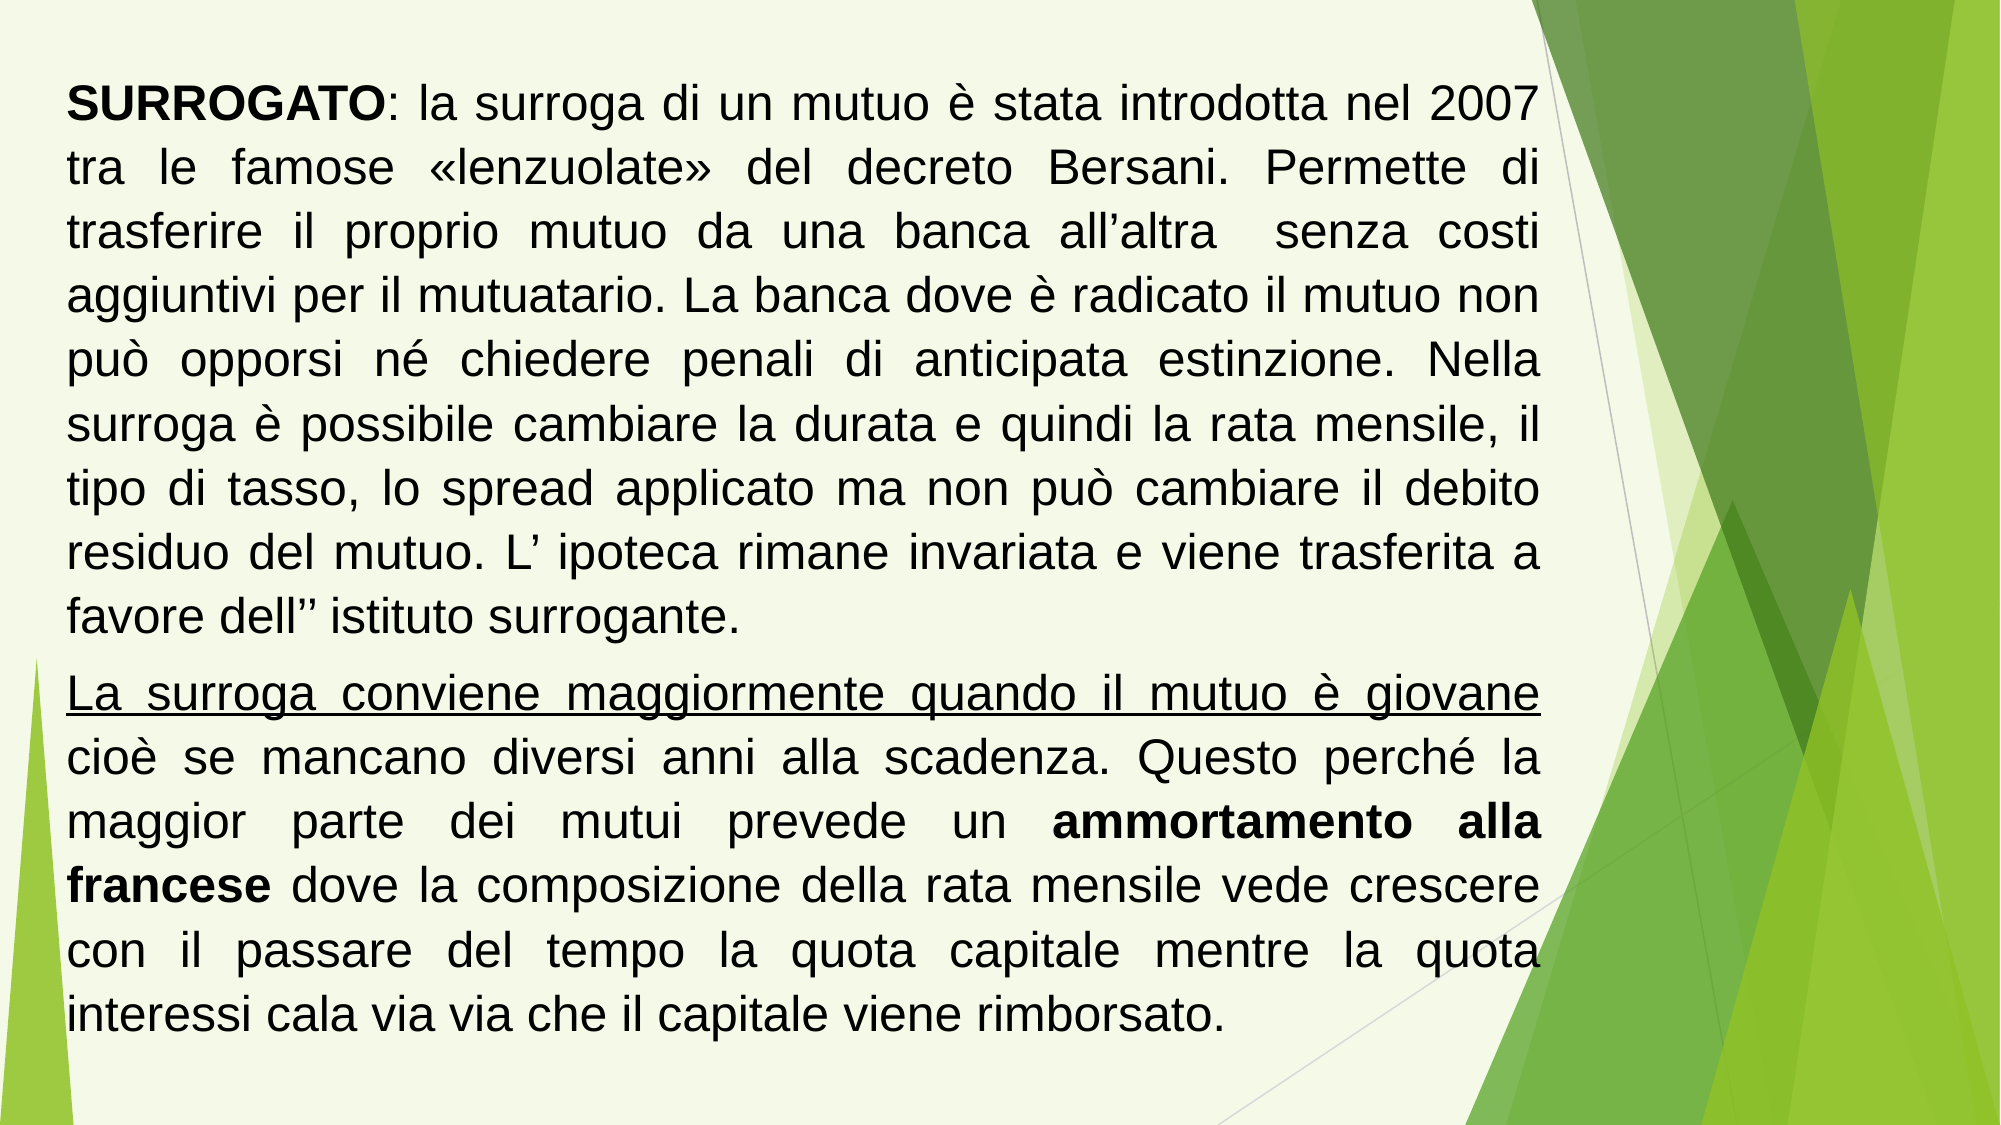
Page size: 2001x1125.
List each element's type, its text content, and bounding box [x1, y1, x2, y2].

text_box SURROGATO: la surroga di un mutuo è stata introdotta nel 2007 tra le famose «lenzuolate» del decreto Bersani. Permette di trasferire il proprio mutuo da una banca all’altra senza costi aggiuntivi per il mutuatario. La banca dove è radicato il mutuo non può opporsi né chiedere penali di anticipata estinzione. Nella surroga è possibile cambiare la durata e quindi la rata mensile, il tipo di tasso, lo spread applicato ma non può cambiare il debito residuo del mutuo. L’ ipoteca rimane invariata e viene trasferita a favore dell’’ istituto surrogante. La surroga conviene maggiormente quando il mutuo è giovane cioè se mancano diversi anni alla scadenza. Questo perché la maggior parte dei mutui prevede un ammortamento alla francese dove la composizione della rata mensile vede crescere con il passare del tempo la quota capitale mentre la quota interessi cala via via che il capitale viene rimborsato. [51, 58, 1556, 1049]
